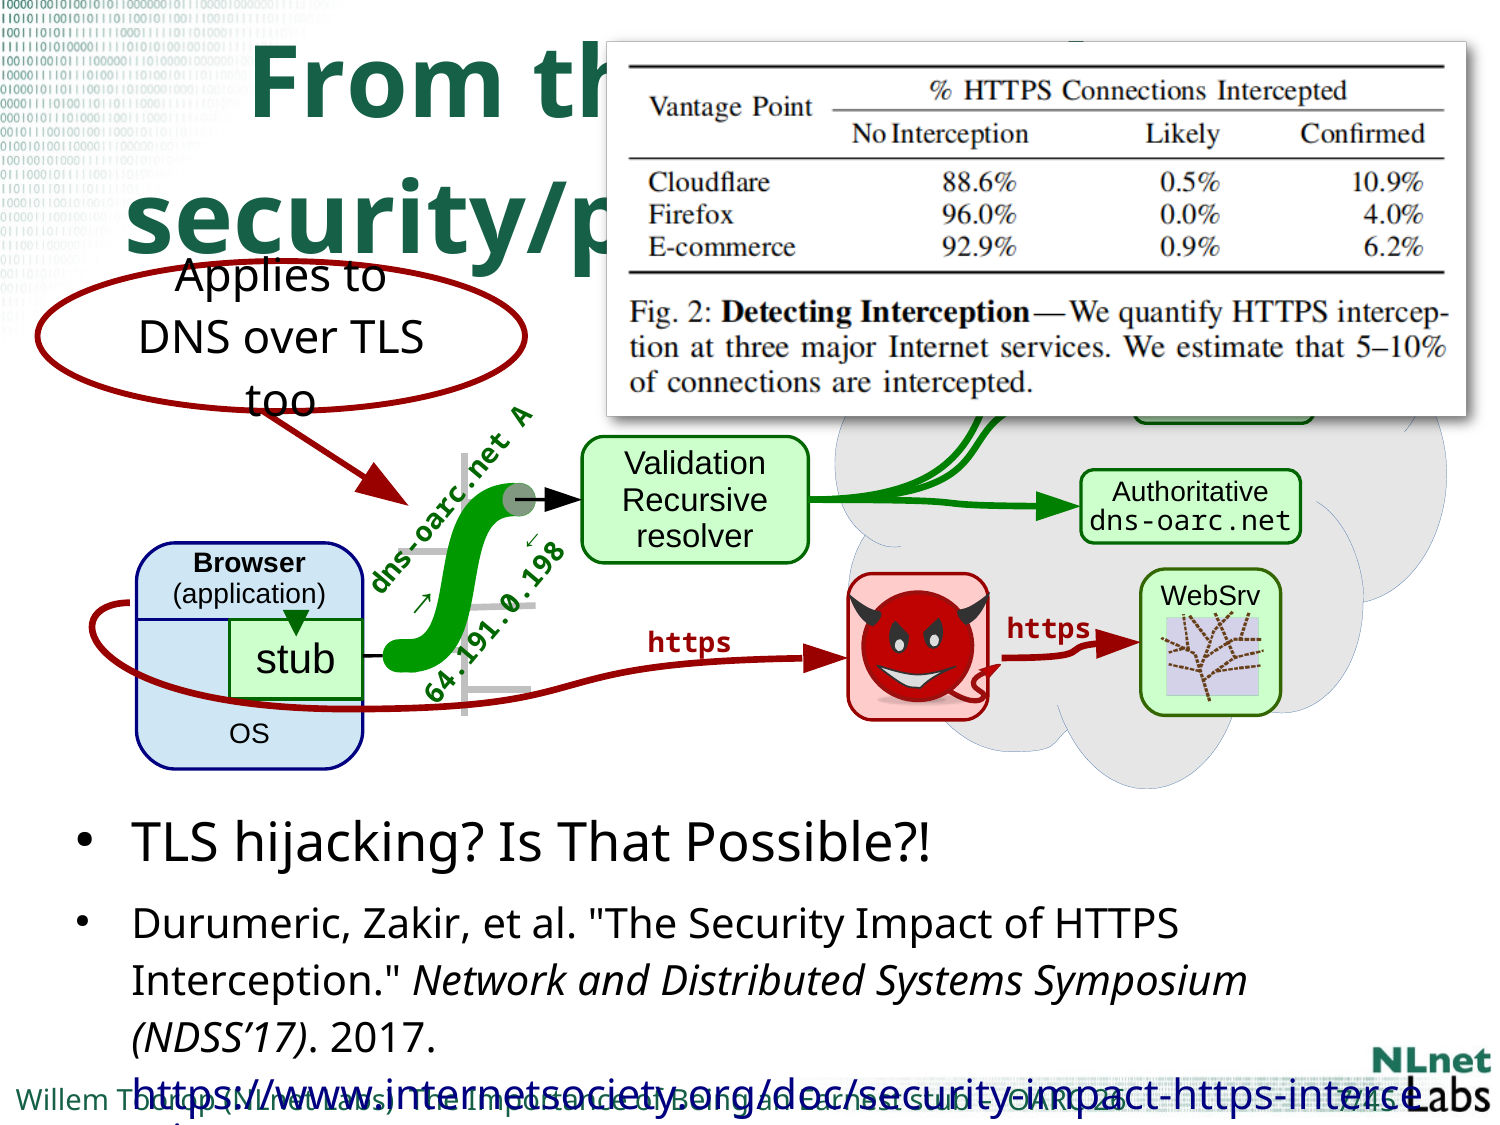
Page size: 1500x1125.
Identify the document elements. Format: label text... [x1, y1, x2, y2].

text_box Applies to DNS over TLS too [37, 261, 526, 412]
picture [1031, 1088, 1039, 1106]
list TLS hijacking? Is That Possible?! Durumeric, Zakir, et al. "The Security Impact of HTTPS Interception." Network and Distributed Systems Symposium (NDSS’17). 2017. https://www.internetsociety.org/doc/security-impact-https-interception [75, 803, 1425, 1088]
picture [777, 1096, 785, 1106]
picture [803, 1090, 816, 1106]
title From the ground-up security/privacy [75, 31, 592, 263]
picture [1369, 1093, 1374, 1104]
picture [852, 1088, 863, 1106]
picture [1405, 1089, 1417, 1096]
picture [957, 1088, 968, 1098]
picture [884, 1089, 894, 1096]
picture [1012, 1091, 1025, 1108]
picture [1349, 1089, 1356, 1096]
picture [928, 1088, 940, 1106]
picture [1107, 1089, 1114, 1096]
picture [816, 1088, 828, 1094]
picture [1346, 1099, 1357, 1106]
picture [883, 1099, 894, 1106]
picture [777, 1089, 789, 1104]
picture [957, 1096, 966, 1108]
picture [1081, 1089, 1094, 1106]
picture [0, 0, 1492, 789]
picture [1069, 1088, 1078, 1093]
picture [818, 1102, 825, 1108]
picture [995, 1088, 1007, 1105]
picture [1072, 1091, 1078, 1108]
picture [1235, 1089, 1248, 1106]
picture [774, 1037, 1492, 1124]
